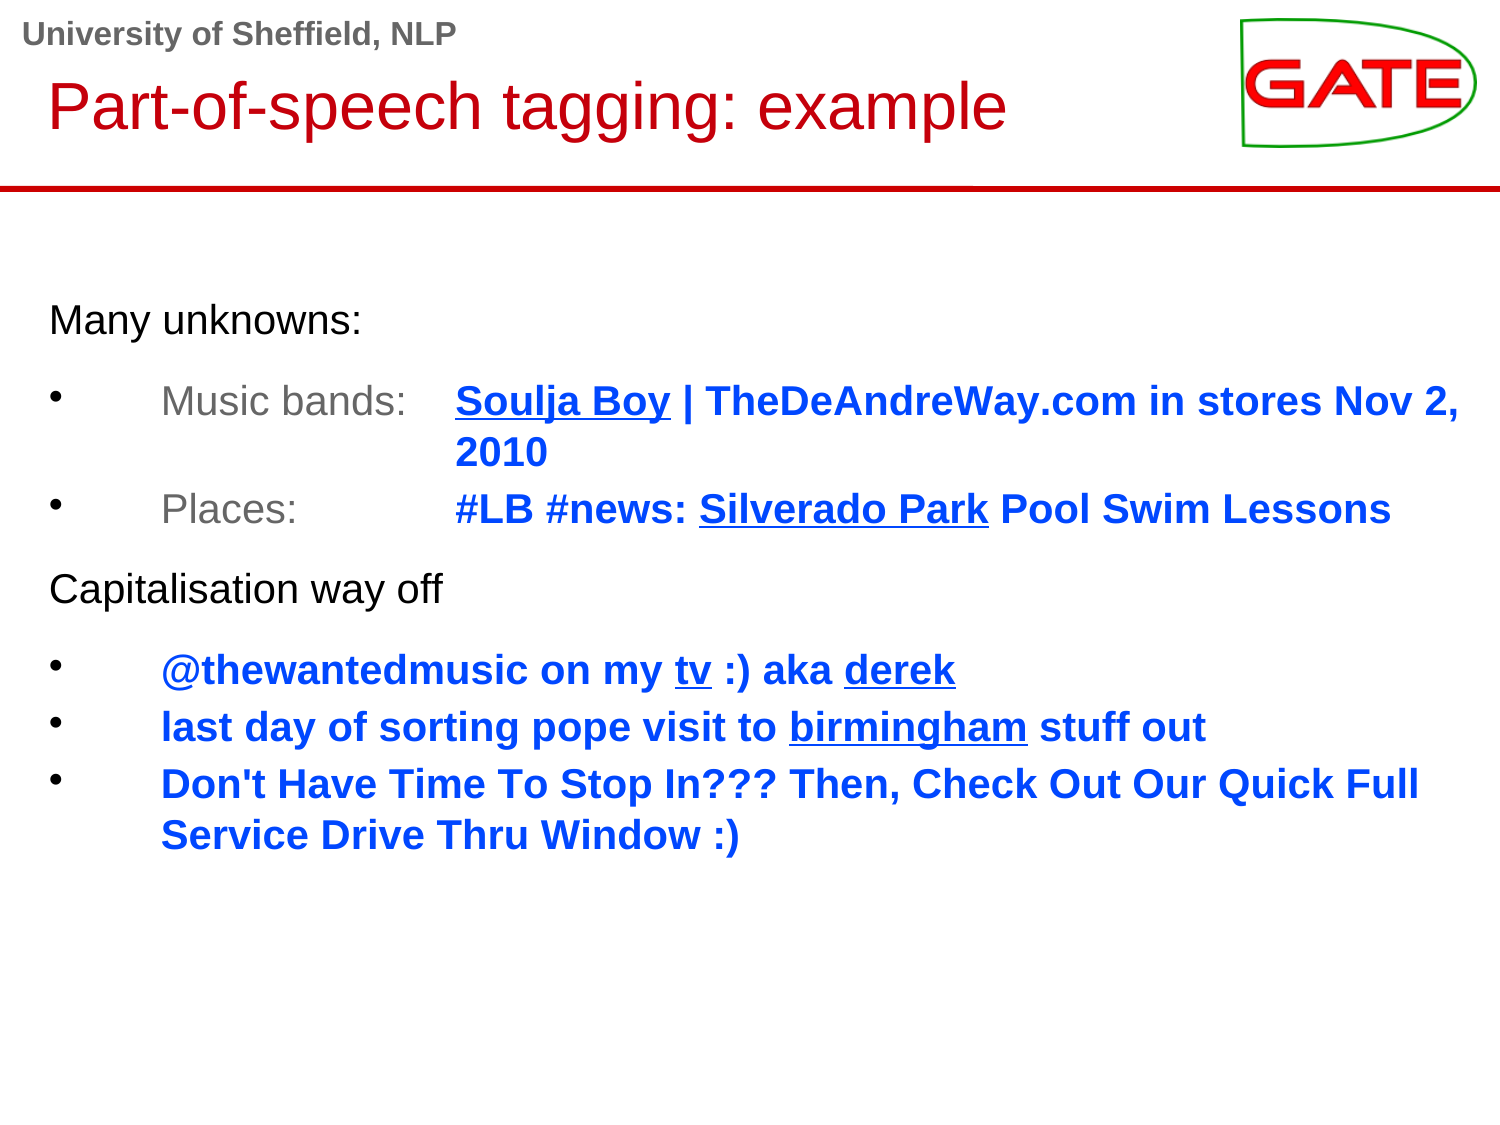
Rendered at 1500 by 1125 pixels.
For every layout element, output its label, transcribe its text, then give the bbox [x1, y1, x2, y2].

text_box Part-of-speech tagging: example [47, 47, 1267, 168]
picture [1240, 18, 1477, 148]
text_box Many unknowns: Music bands: Soulja Boy | TheDeAndreWay.com in stores Nov 2, 2010 Places: #LB #news: Silverado Park Pool Swim Lessons Capitalisation way off @thewantedmusic on my tv :) aka derek last day of sorting pope visit to birmingham stuff out Don't Have Time To Stop In??? Then, Check Out Our Quick Full Service Drive Thru Window :) [47, 212, 1500, 1064]
